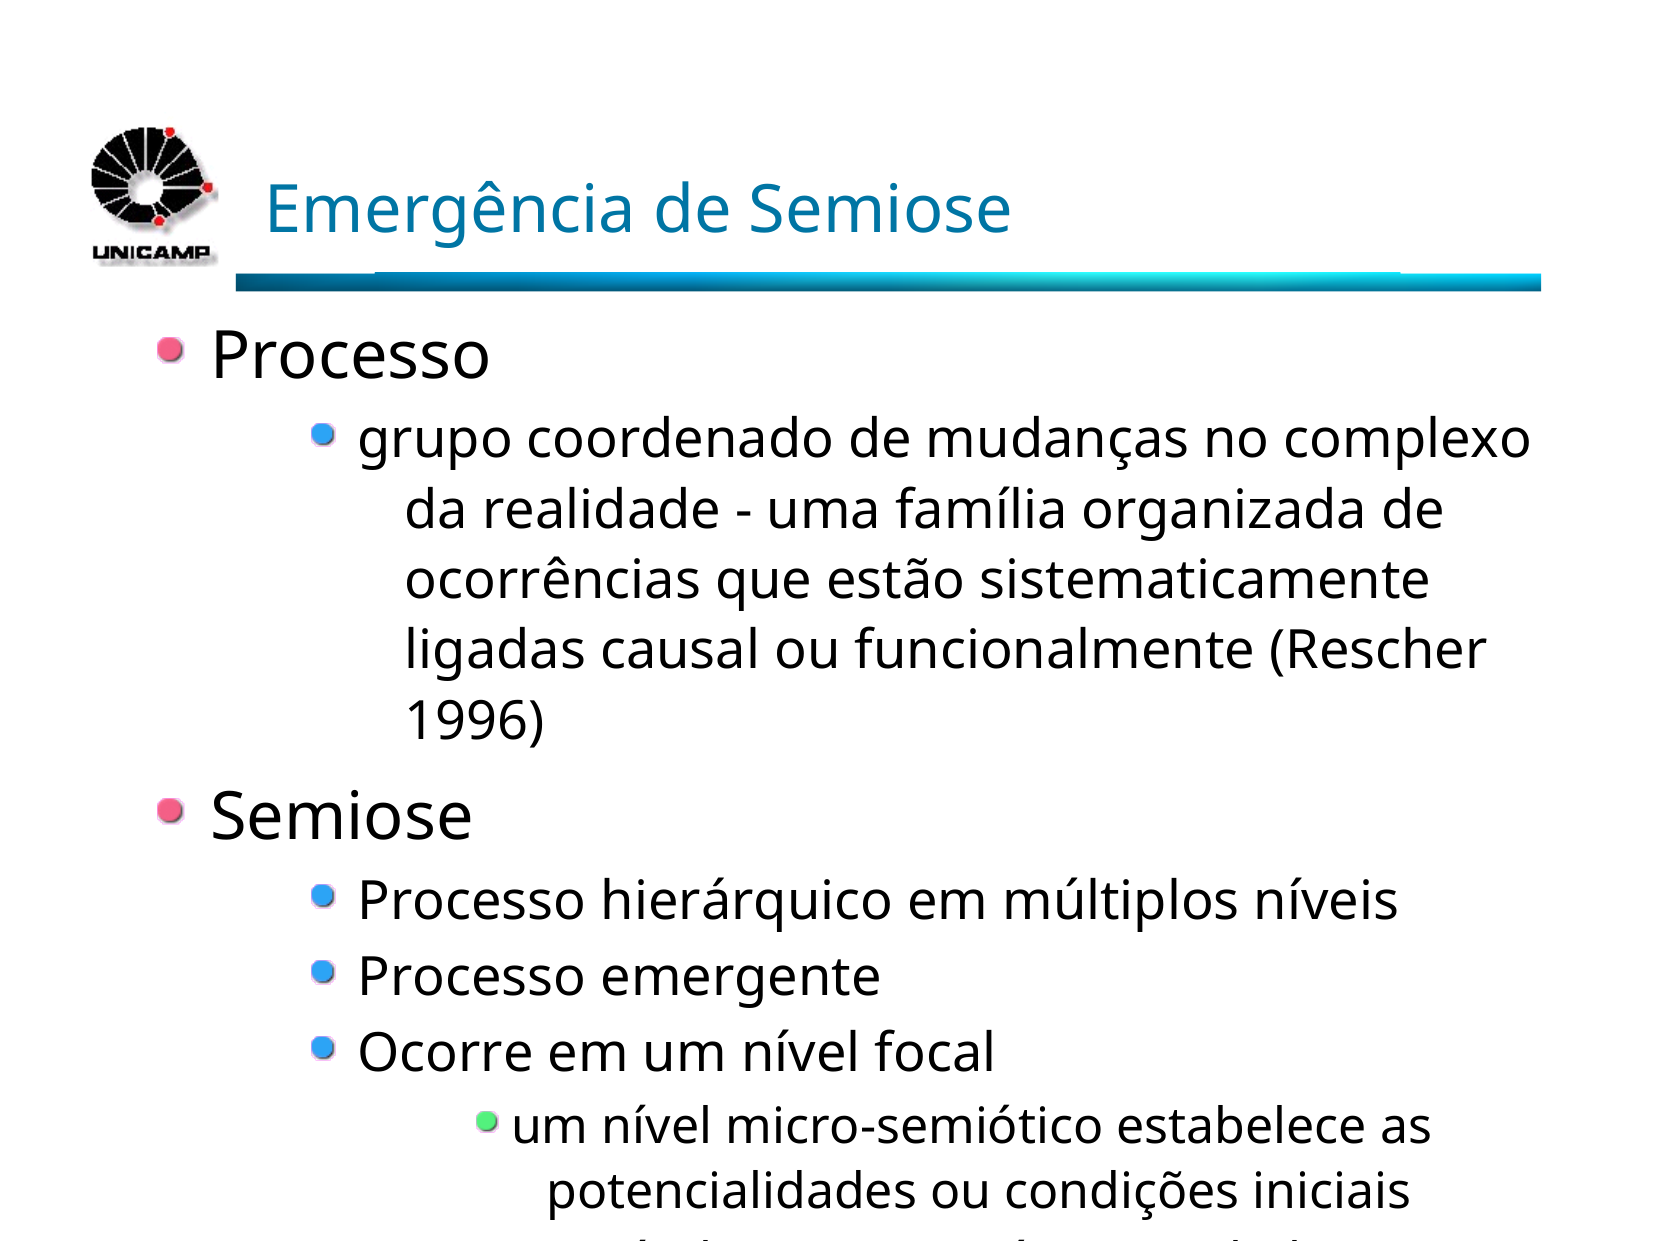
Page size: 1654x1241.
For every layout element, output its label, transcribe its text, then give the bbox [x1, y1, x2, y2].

picture [125, 272, 1654, 295]
title Emergência de Semiose [264, 42, 1534, 250]
list Processo grupo coordenado de mudanças no complexo da realidade - uma família organizada de ocorrências que estão sistematicamente ligadas causal ou funcionalmente (Rescher 1996) Semiose Processo hierárquico em múltiplos níveis Processo emergente Ocorre em um nível focal um nível micro-semiótico estabelece as potencialidades ou condições iniciais um nível macro-semiótico estabelece condições de contorno que coordena e regula o nível focal [121, 309, 1534, 1185]
